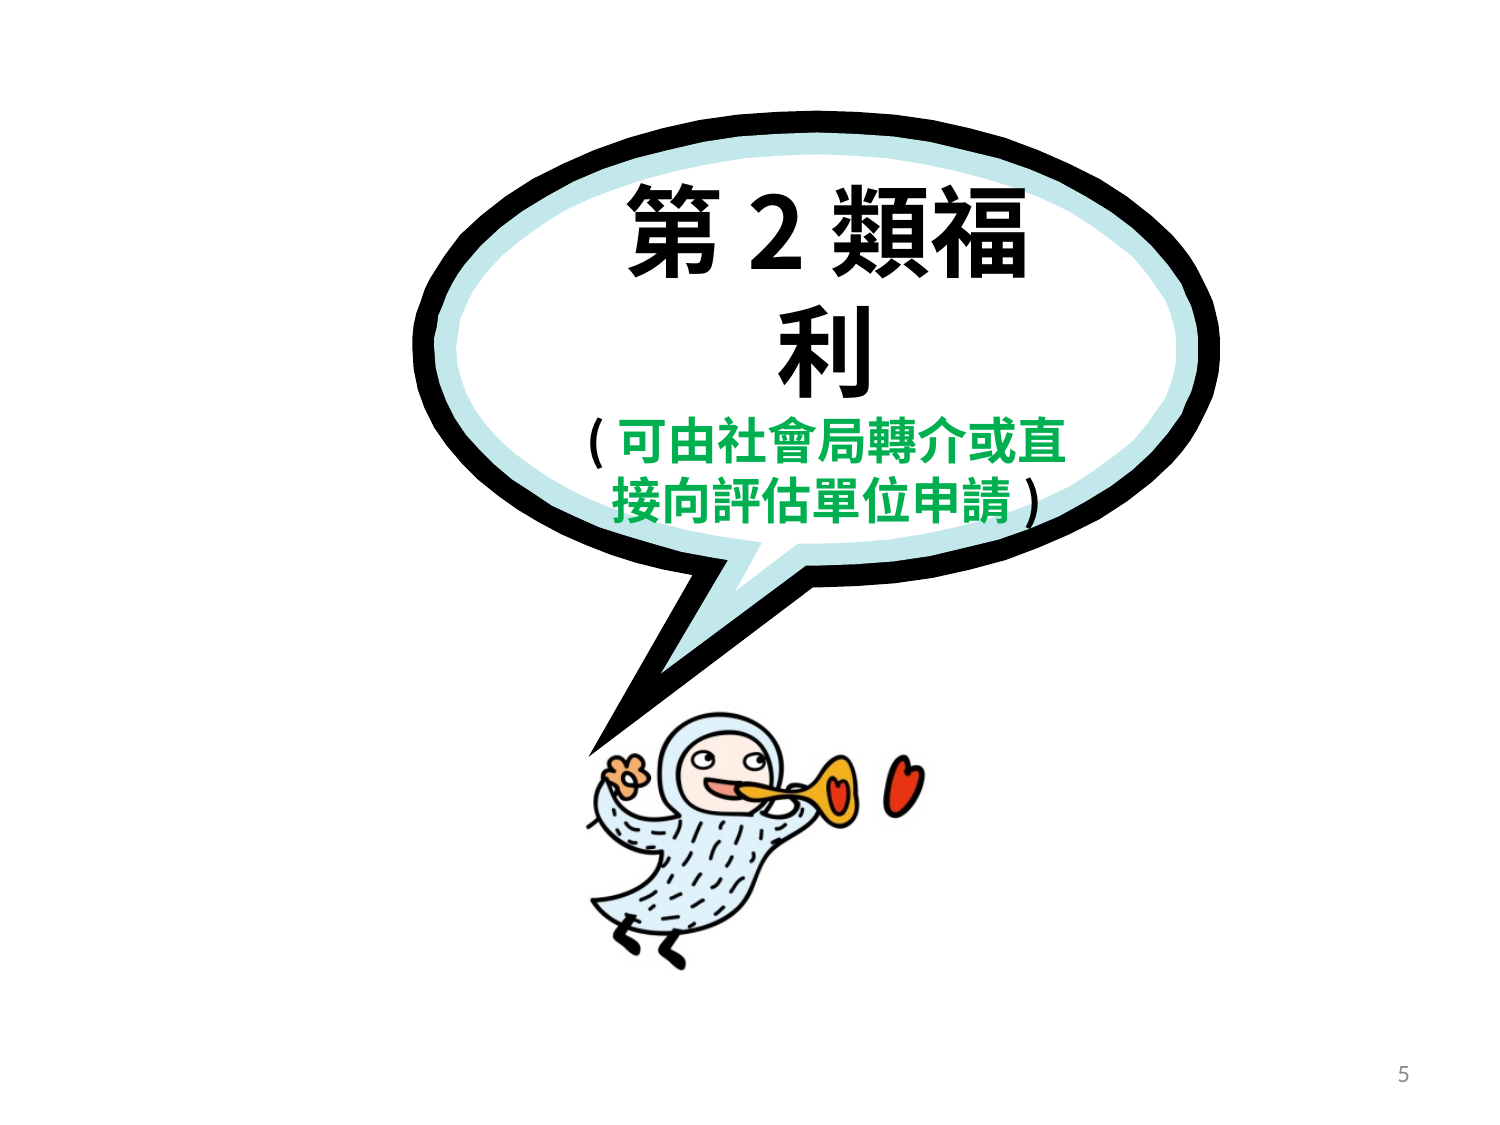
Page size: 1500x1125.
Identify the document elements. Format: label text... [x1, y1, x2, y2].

title 第2類福利 (可由社會局轉介或直接向評估單位申請) [561, 243, 1093, 457]
slide_number <編號> [1074, 1042, 1425, 1103]
picture [409, 107, 1223, 972]
